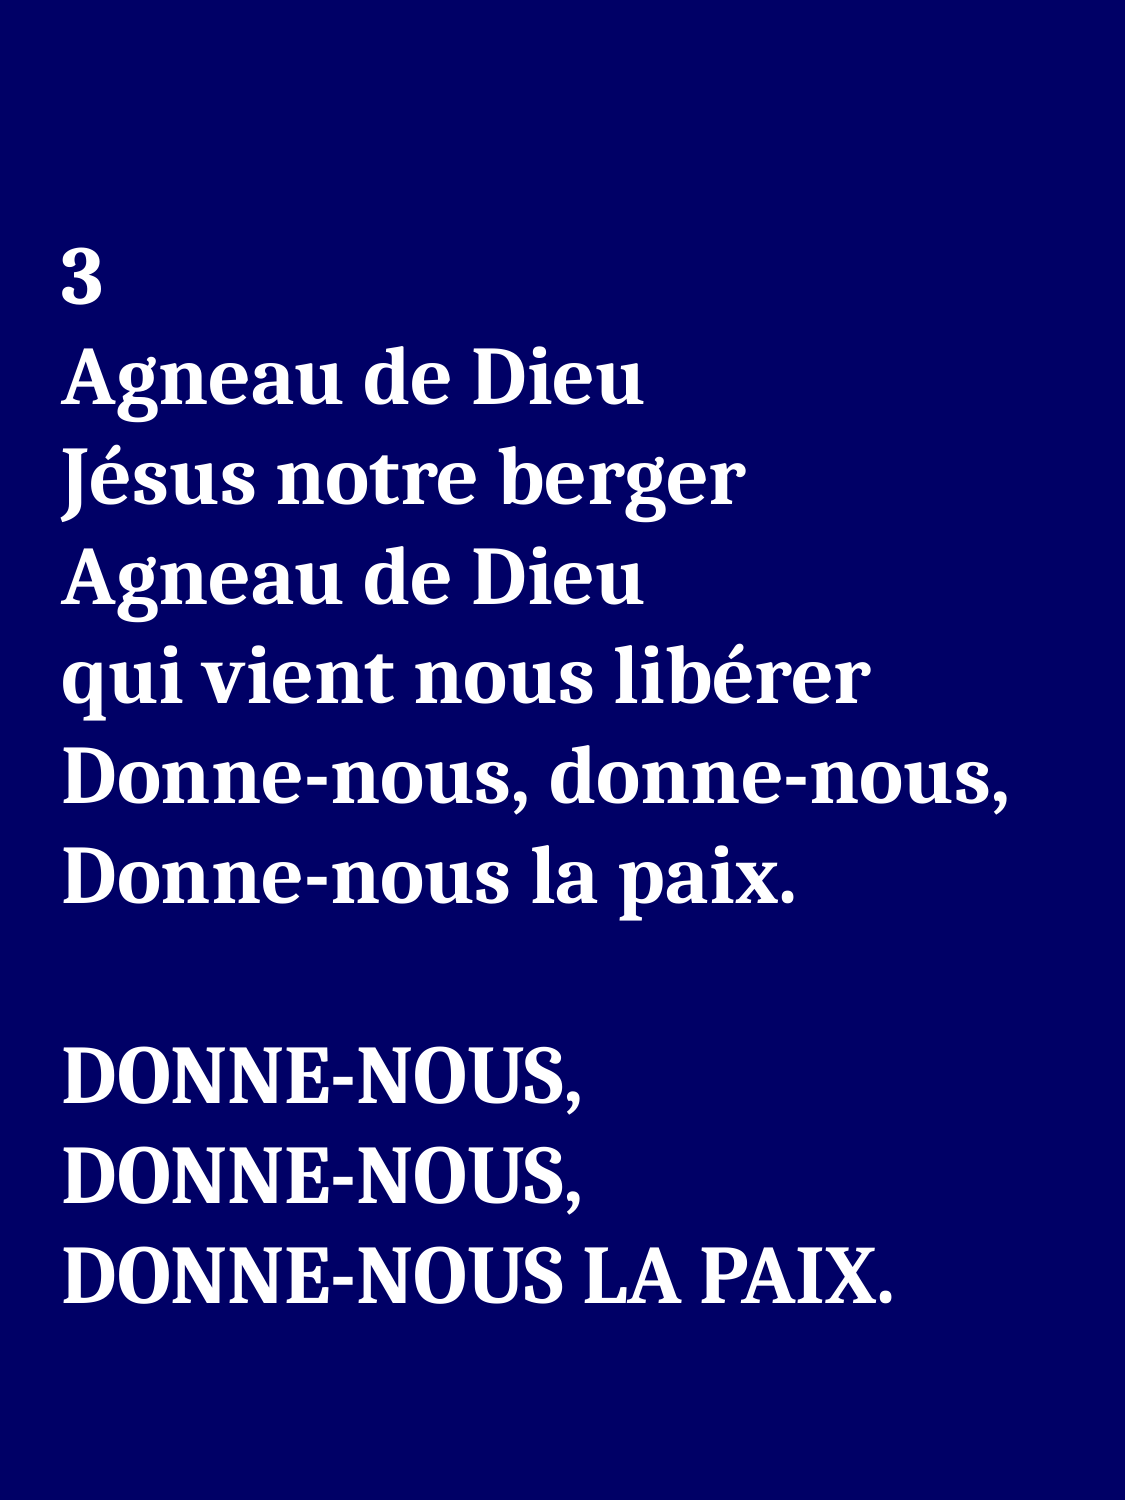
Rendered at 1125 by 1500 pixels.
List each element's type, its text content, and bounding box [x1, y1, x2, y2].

text_box 3 Agneau de Dieu Jésus notre berger Agneau de Dieu qui vient nous libérer Donne-nous, donne-nous, Donne-nous la paix. DONNE-NOUS, DONNE-NOUS, DONNE-NOUS LA PAIX. [47, 78, 1106, 1373]
